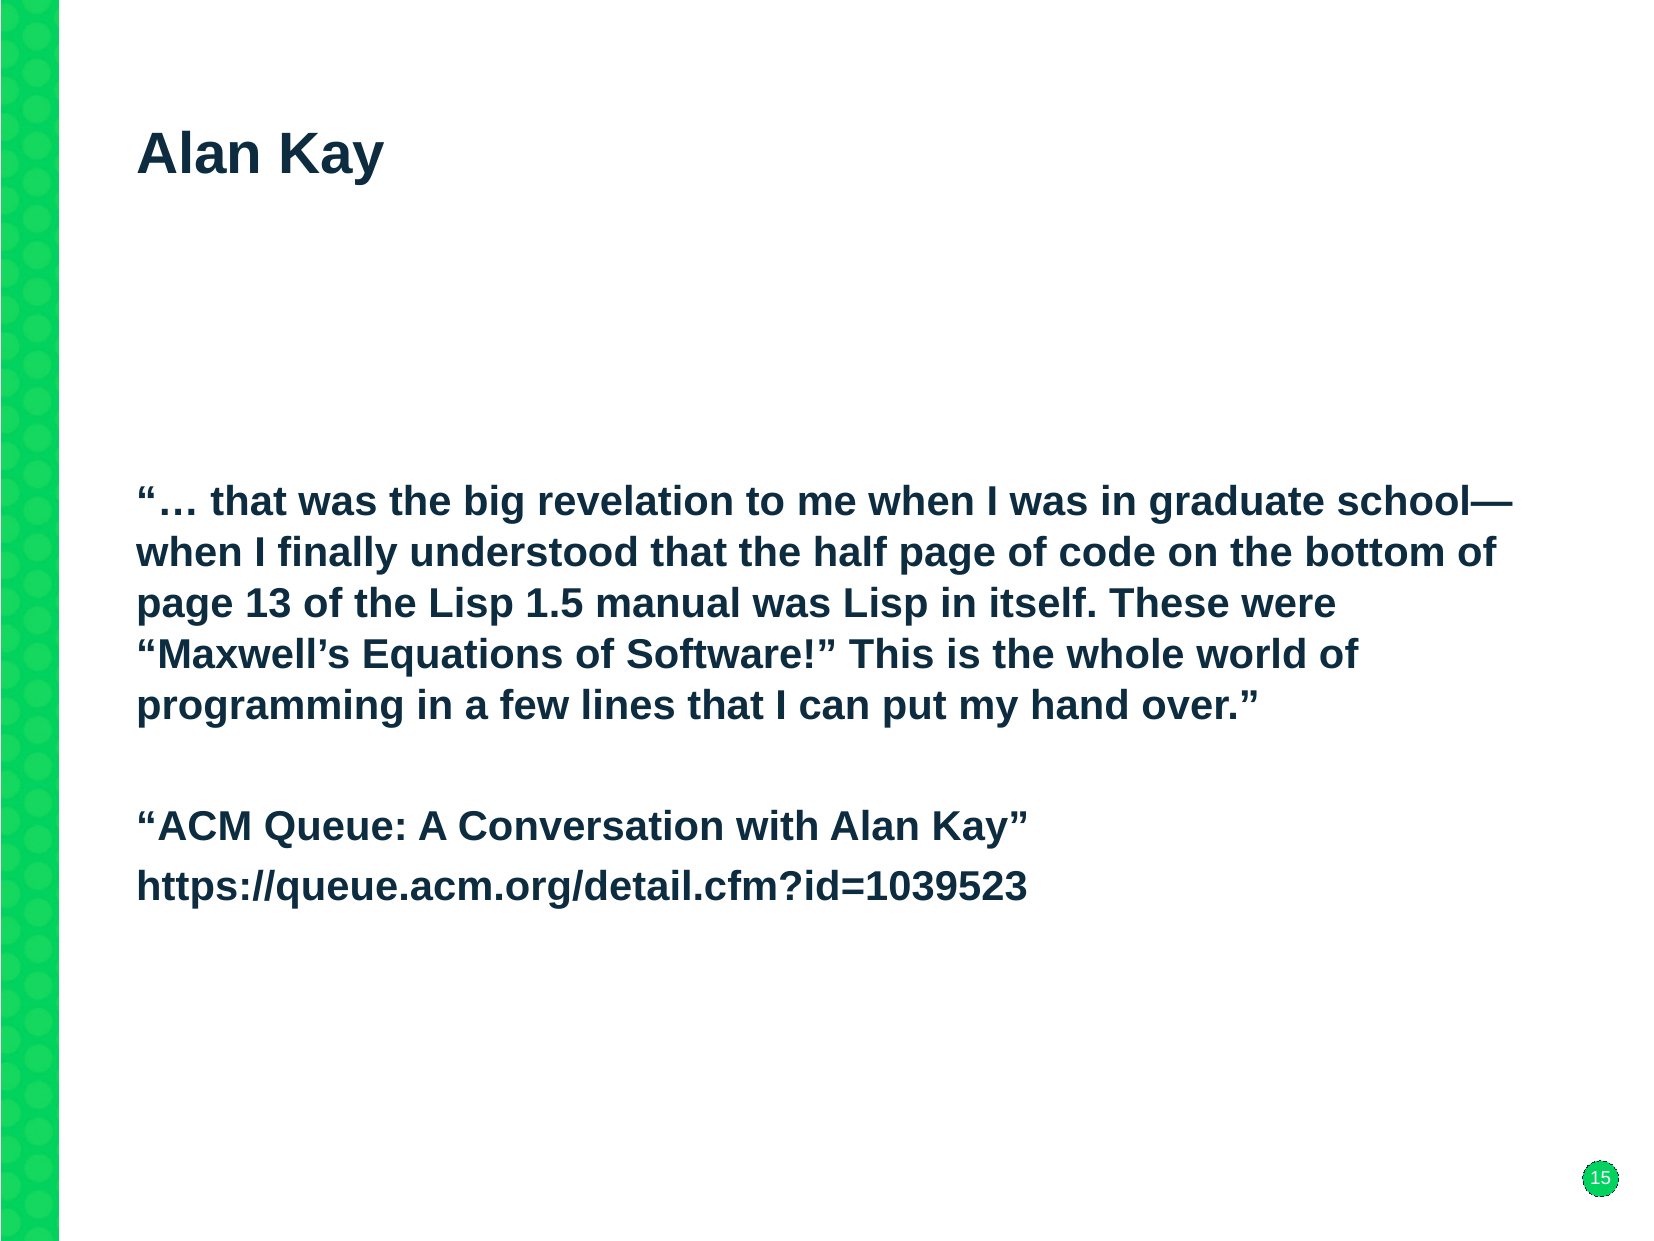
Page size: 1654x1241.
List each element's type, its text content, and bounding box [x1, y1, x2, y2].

title Alan Kay [121, 49, 1531, 257]
picture [1, 0, 59, 1241]
list “… that was the big revelation to me when I was in graduate school—when I finally understood that the half page of code on the bottom of page 13 of the Lisp 1.5 manual was Lisp in itself. These were “Maxwell’s Equations of Software!” This is the whole world of programming in a few lines that I can put my hand over.” “ACM Queue: A Conversation with Alan Kay” https://queue.acm.org/detail.cfm?id=1039523 [121, 290, 1531, 1100]
